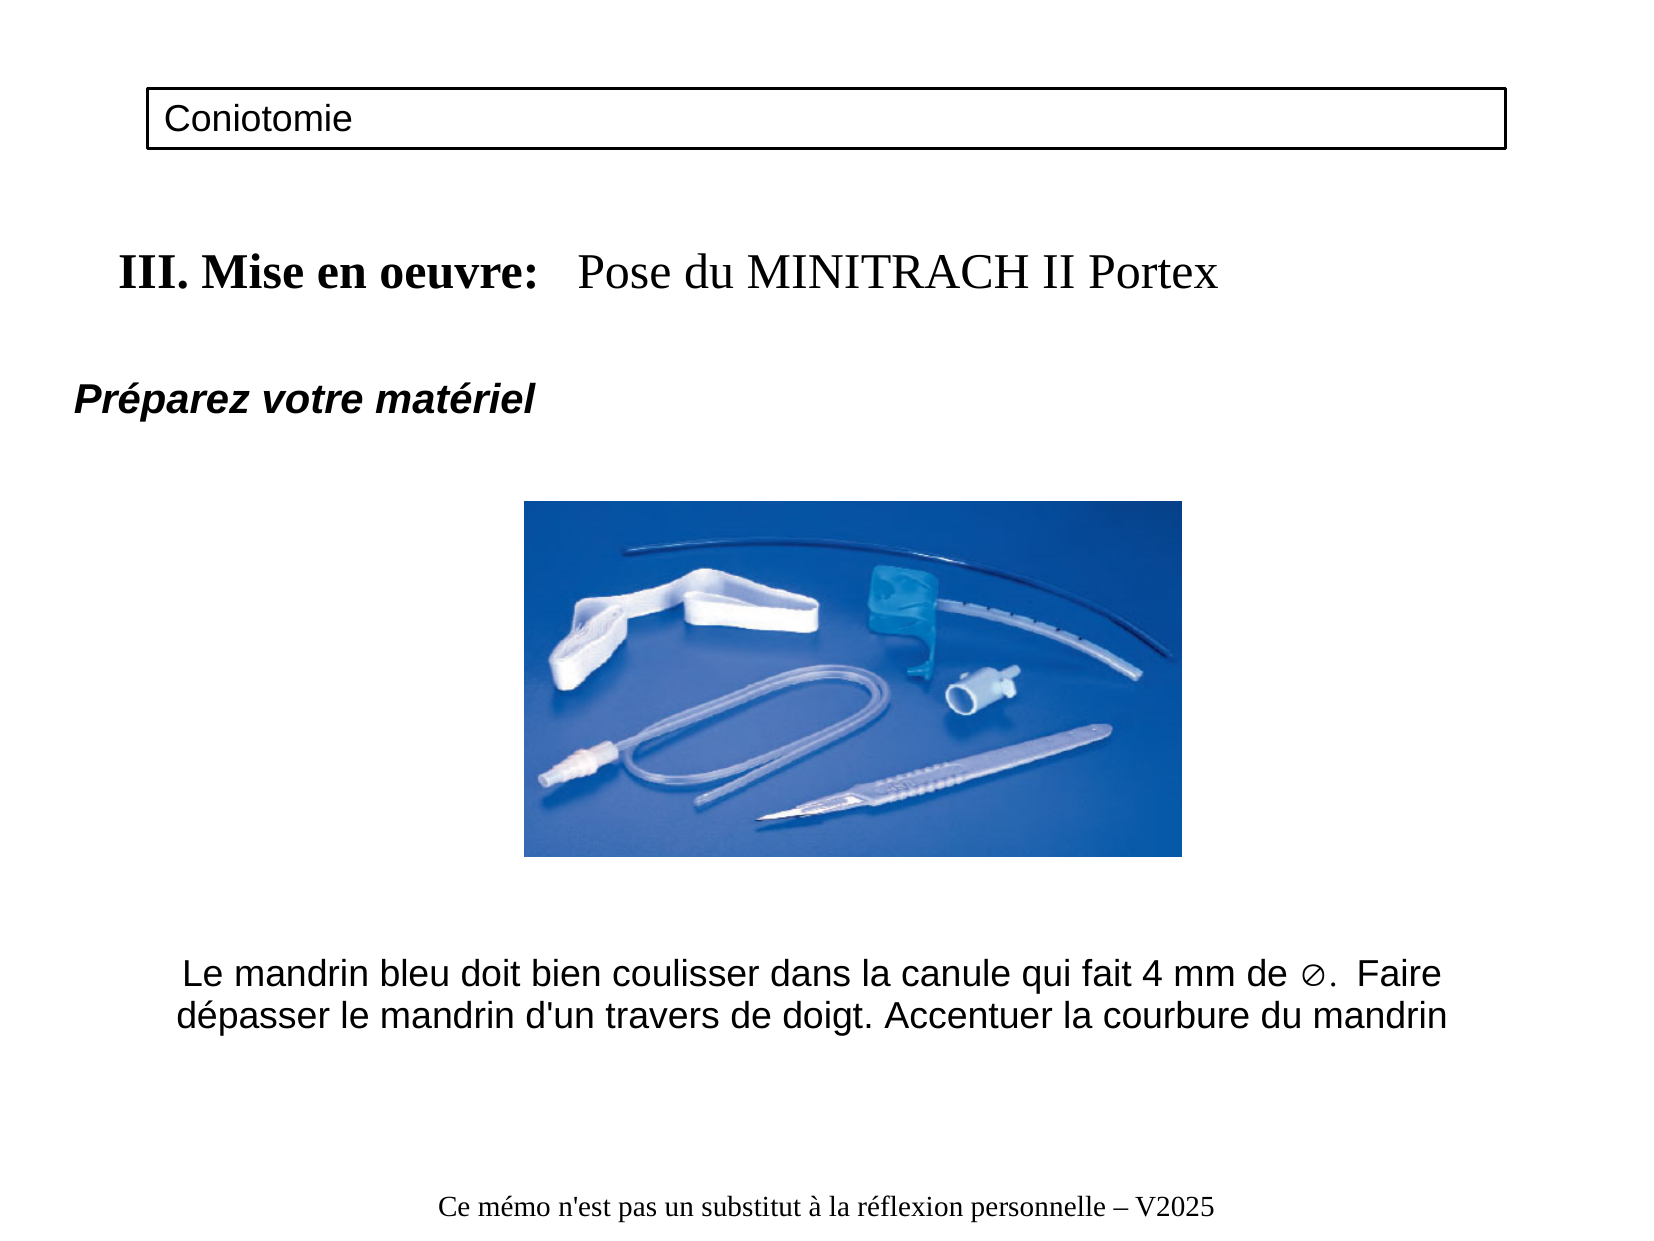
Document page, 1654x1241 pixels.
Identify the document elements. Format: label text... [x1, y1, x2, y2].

text_box III. Mise en oeuvre: Pose du MINITRACH II Portex [103, 236, 1518, 309]
text_box Coniotomie [147, 88, 1506, 149]
text_box Ce mémo n'est pas un substitut à la réflexion personnelle – V2025 [358, 1182, 1296, 1231]
picture [524, 501, 1182, 857]
text_box Préparez votre matériel [59, 368, 1182, 431]
text_box Le mandrin bleu doit bien coulisser dans la canule qui fait 4 mm de . Faire dépasser le mandrin d'un travers de doigt. Accentuer la courbure du mandrin [118, 944, 1506, 1100]
